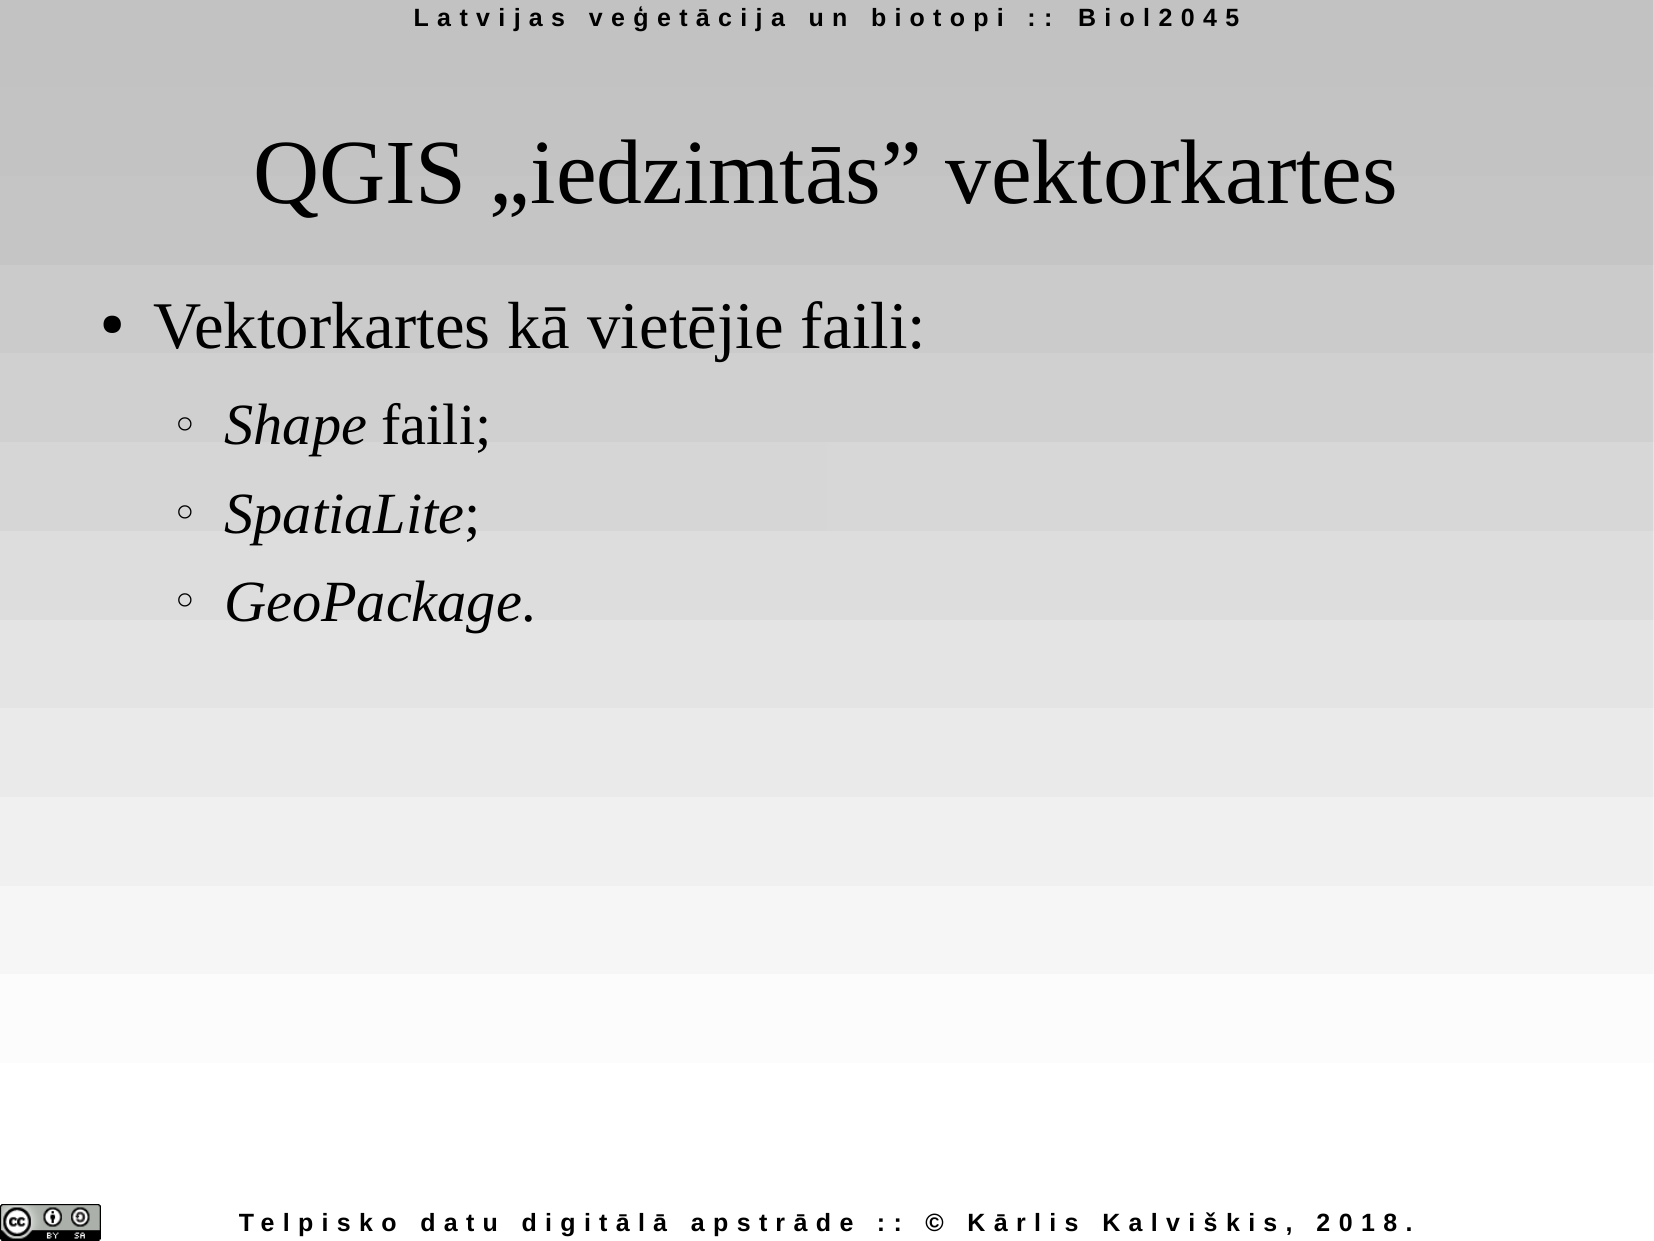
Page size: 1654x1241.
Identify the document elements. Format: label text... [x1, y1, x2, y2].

title QGIS „iedzimtās” vektorkartes [29, 49, 1625, 296]
list Vektorkartes kā vietējie faili: Shape faili; SpatiaLite; GeoPackage. [82, 289, 1571, 1113]
picture [0, 0, 1654, 1241]
